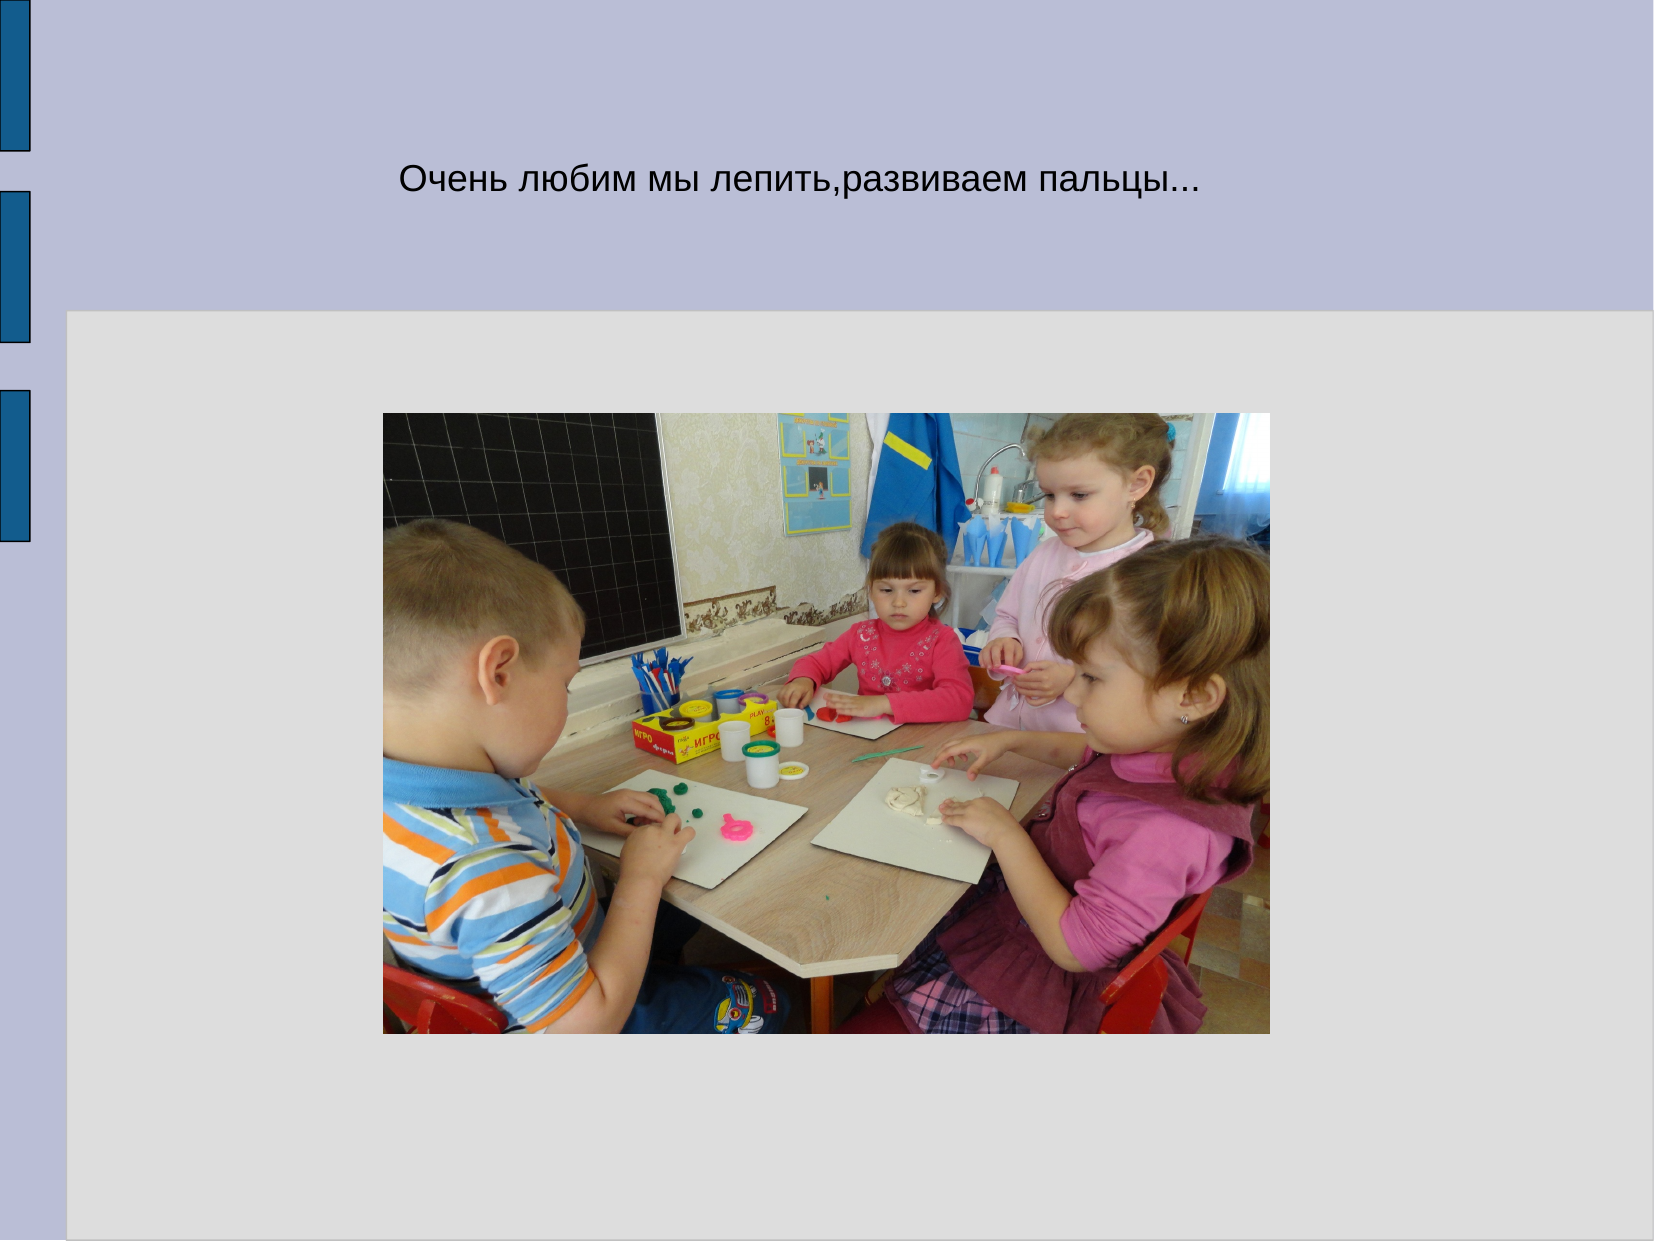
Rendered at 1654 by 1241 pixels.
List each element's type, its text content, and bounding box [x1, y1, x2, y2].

picture [383, 413, 1270, 1034]
text_box Очень любим мы лепить,развиваем пальцы... [383, 147, 1300, 205]
